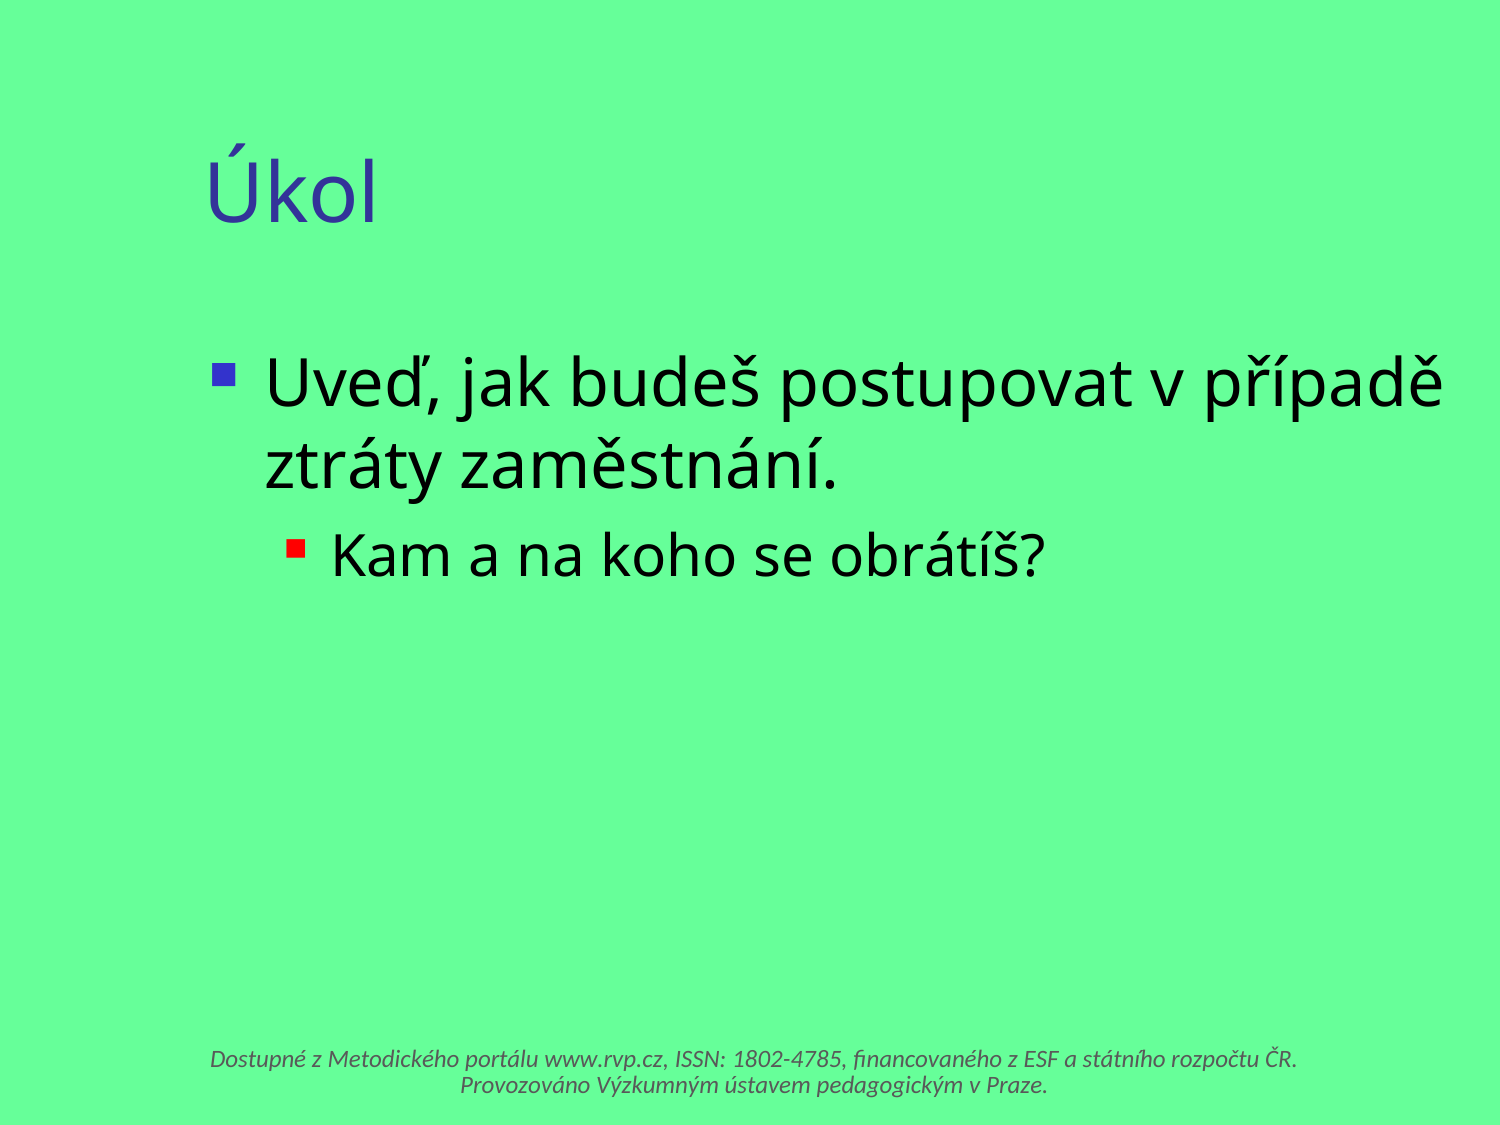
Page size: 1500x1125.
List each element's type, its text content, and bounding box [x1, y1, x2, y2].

text_box Dostupné z Metodického portálu www.rvp.cz, ISSN: 1802-4785, financovaného z ESF a státního rozpočtu ČR. Provozováno Výzkumným ústavem pedagogickým v Praze. [133, 1042, 1377, 1103]
title Úkol [188, 7, 1467, 248]
list Uveď, jak budeš postupovat v případě ztráty zaměstnání. Kam a na koho se obrátíš? [193, 331, 1469, 1032]
